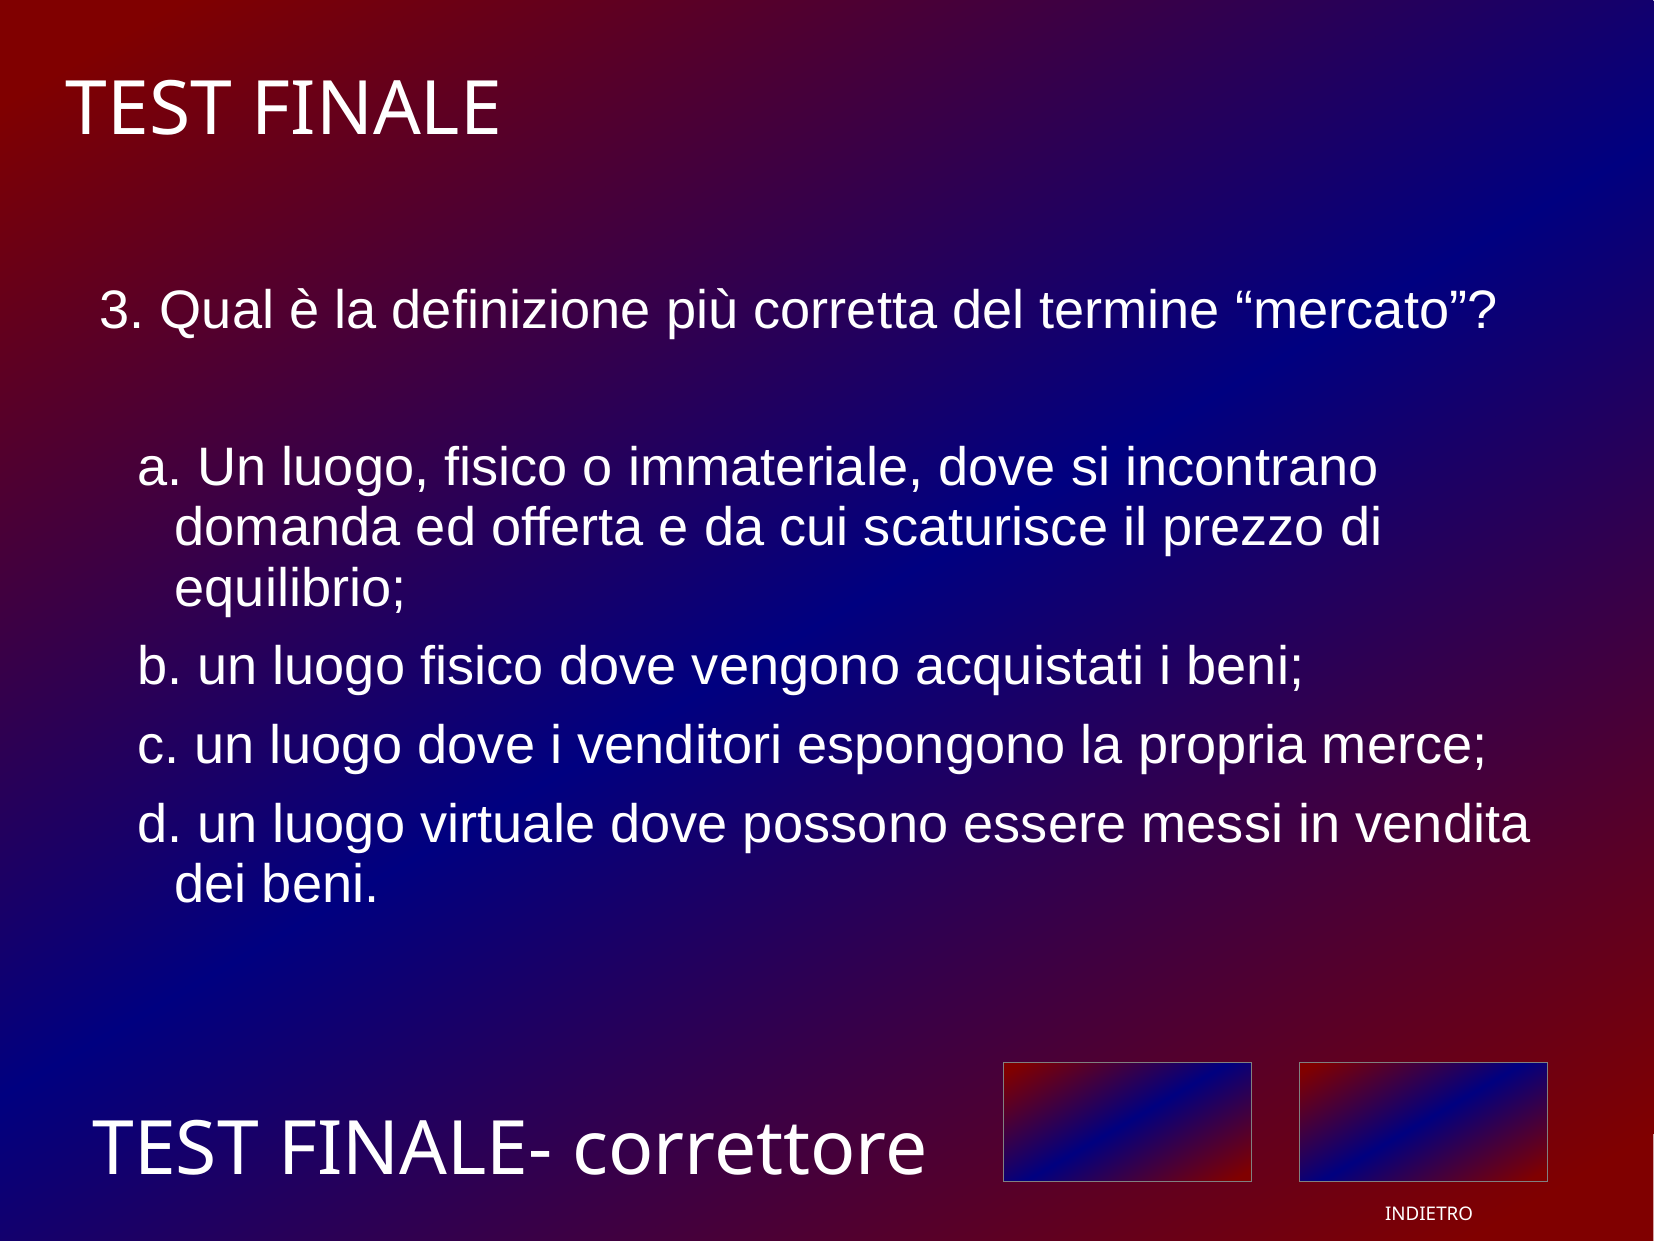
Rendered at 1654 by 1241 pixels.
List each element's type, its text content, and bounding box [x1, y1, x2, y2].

text_box 3. Qual è la definizione più corretta del termine “mercato”? a. Un luogo, fisico o immateriale, dove si incontrano domanda ed offerta e da cui scaturisce il prezzo di equilibrio; b. un luogo fisico dove vengono acquistati i beni; c. un luogo dove i venditori espongono la propria merce; d. un luogo virtuale dove possono essere messi in vendita dei beni. [47, 271, 1607, 922]
text_box TEST FINALE- correttore [35, 1086, 986, 1223]
text_box [1299, 1062, 1548, 1182]
text_box TEST FINALE [24, 47, 544, 184]
text_box [1003, 1062, 1252, 1182]
text_box INDIETRO [1370, 1192, 1489, 1233]
